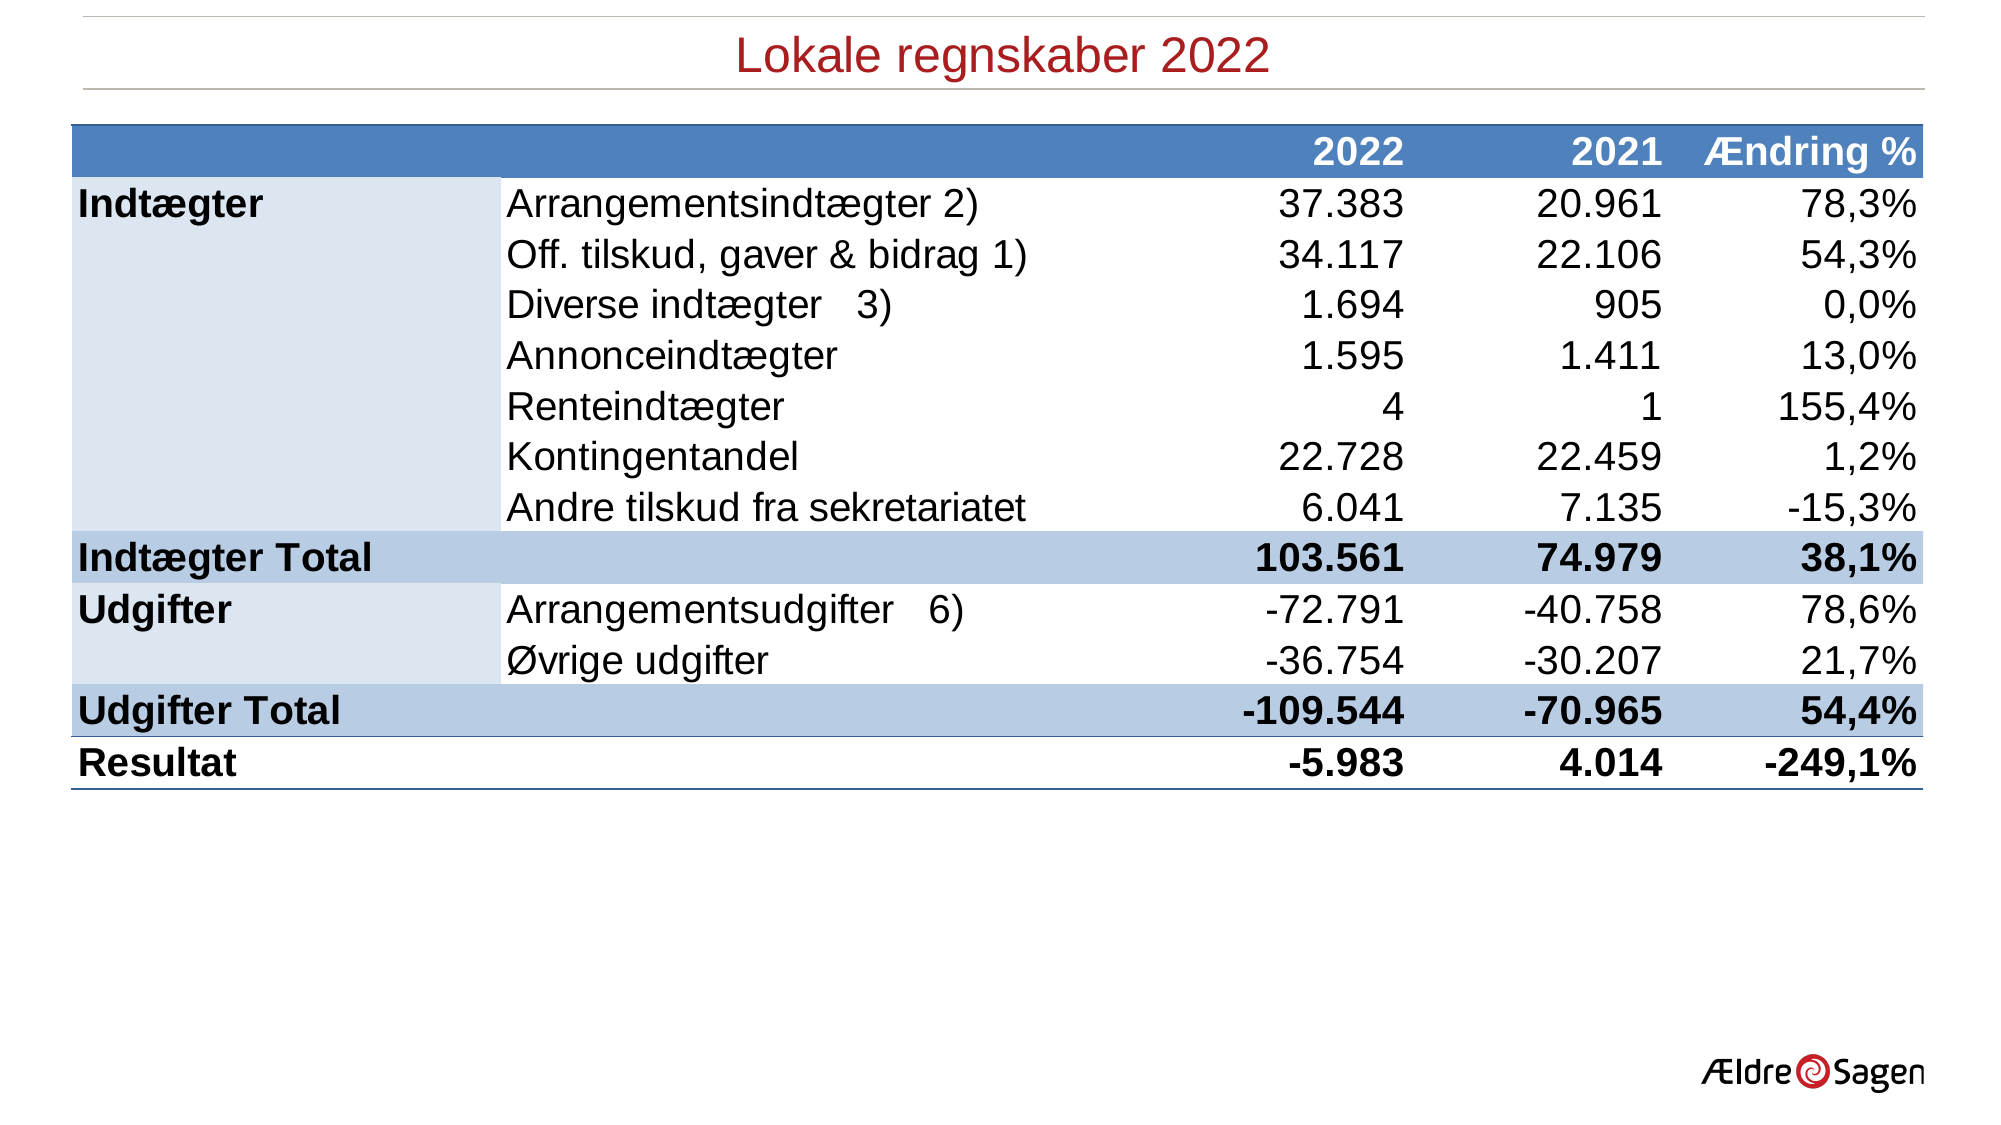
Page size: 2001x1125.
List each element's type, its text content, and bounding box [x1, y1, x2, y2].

text_box Lokale regnskaber 2022 [82, 14, 1925, 92]
picture [70, 124, 1925, 791]
